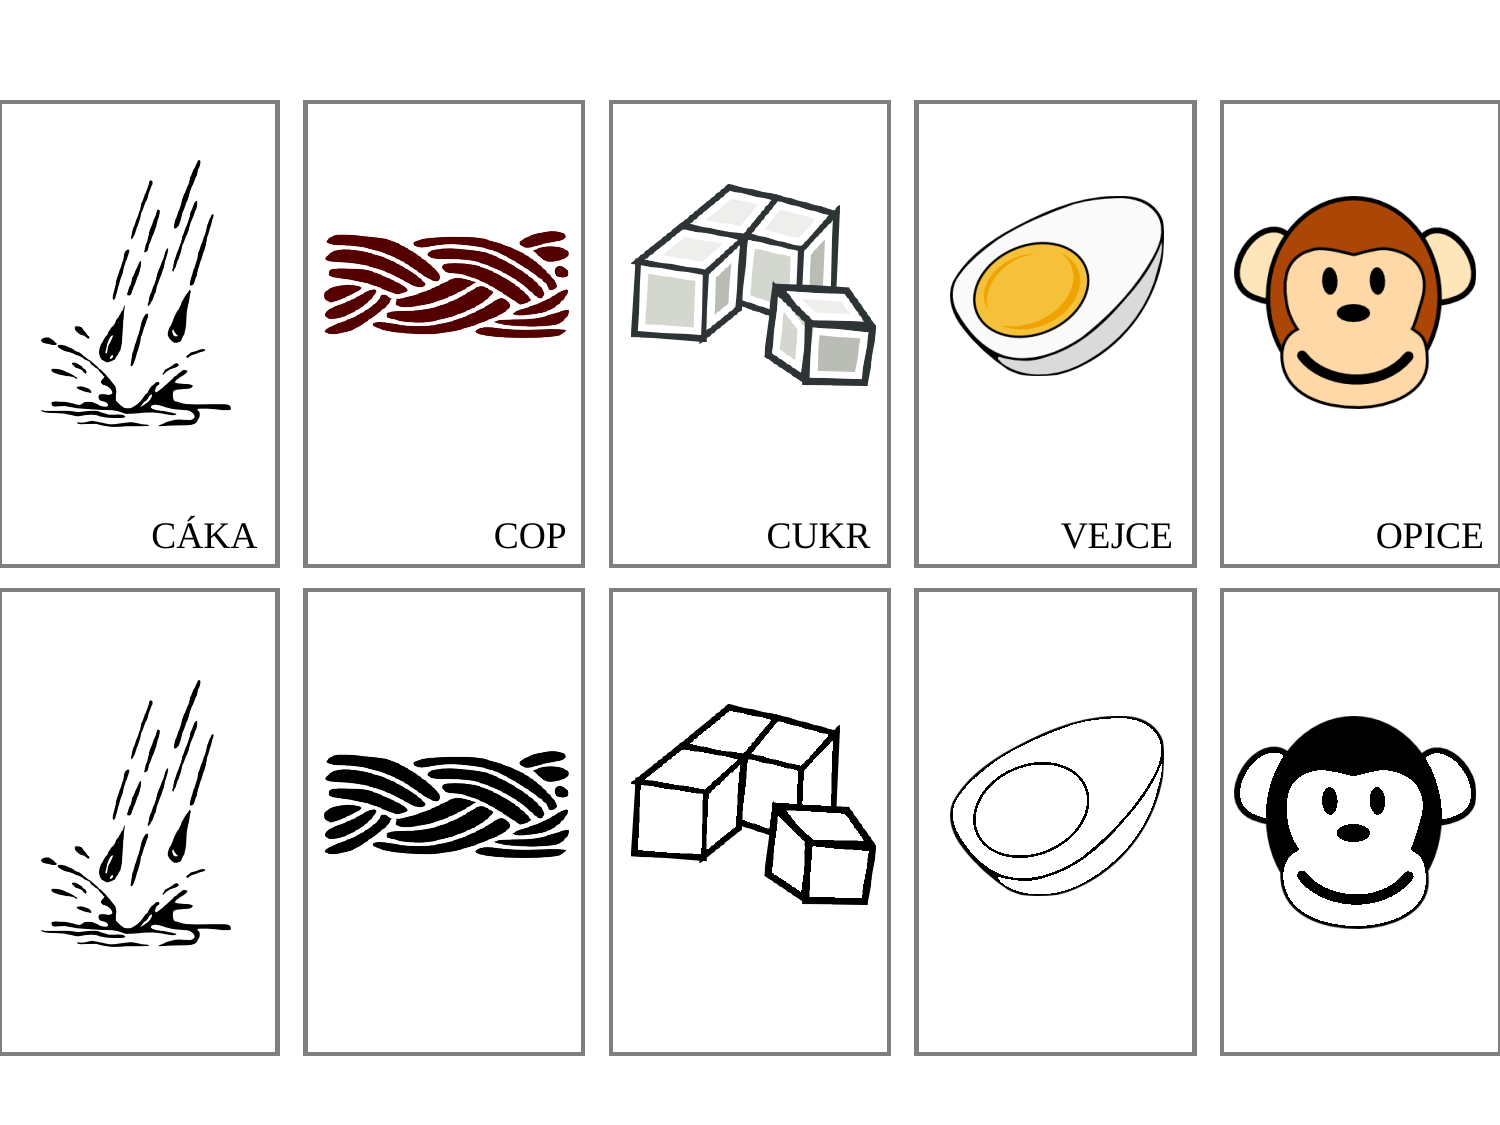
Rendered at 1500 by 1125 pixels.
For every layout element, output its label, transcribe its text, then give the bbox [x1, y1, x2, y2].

text_box [305, 101, 584, 567]
picture [41, 680, 231, 947]
text_box [0, 101, 278, 567]
picture [631, 704, 876, 905]
text_box COP [479, 503, 582, 564]
text_box CÁKA [136, 503, 273, 564]
picture [631, 184, 876, 386]
picture [324, 231, 569, 339]
picture [324, 751, 569, 858]
text_box CUKR [751, 503, 886, 564]
text_box [916, 589, 1195, 1055]
picture [1234, 716, 1476, 929]
text_box OPICE [1361, 503, 1500, 564]
picture [950, 196, 1164, 376]
picture [1234, 196, 1476, 409]
text_box [916, 101, 1195, 567]
text_box [611, 101, 889, 567]
text_box [611, 589, 889, 1055]
text_box [1222, 589, 1500, 1055]
text_box VEJCE [1046, 503, 1189, 564]
picture [41, 160, 231, 427]
picture [950, 716, 1164, 896]
text_box [305, 589, 584, 1055]
text_box [1222, 101, 1500, 567]
text_box [0, 589, 278, 1055]
